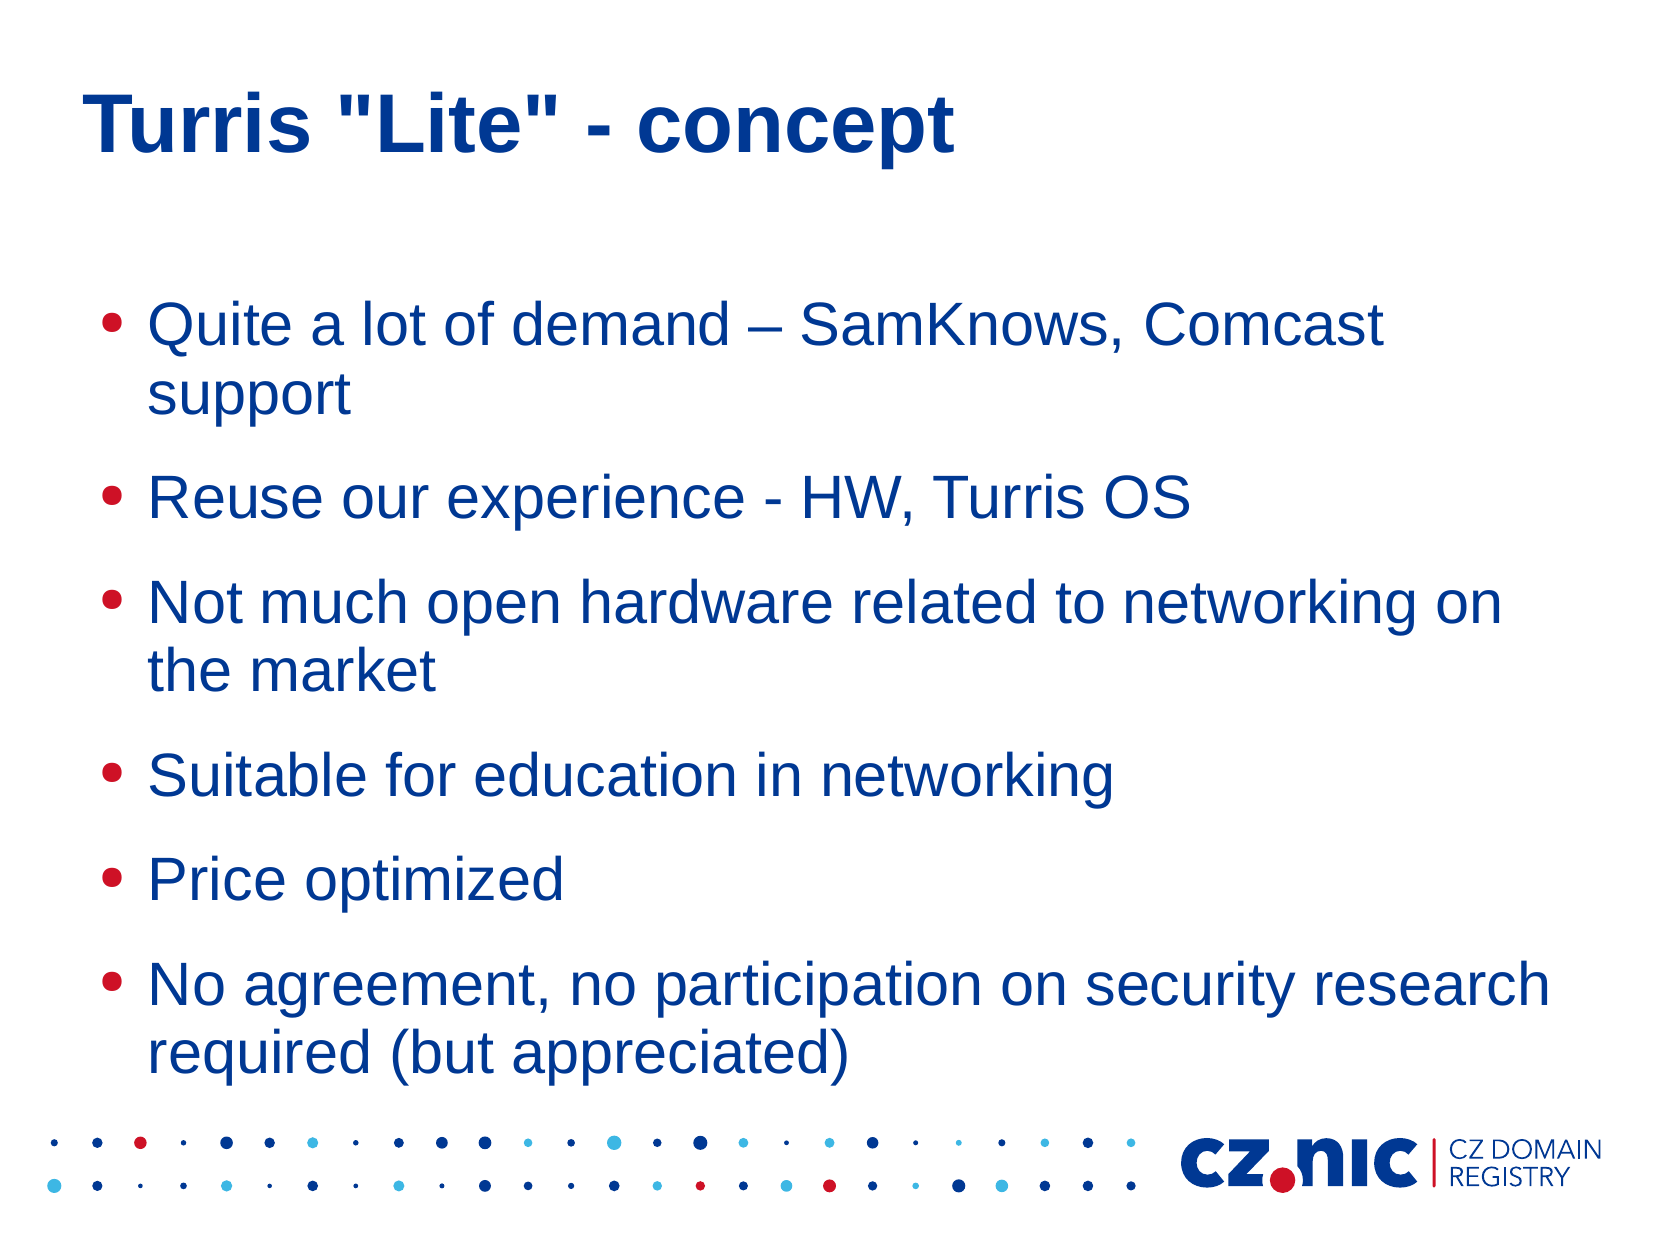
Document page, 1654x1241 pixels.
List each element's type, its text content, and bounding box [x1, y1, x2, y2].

title Turris "Lite" - concept [82, 70, 1571, 178]
list Quite a lot of demand – SamKnows, Comcast support Reuse our experience - HW, Turris OS Not much open hardware related to networking on the market Suitable for education in networking Price optimized No agreement, no participation on security research required (but appreciated) [82, 290, 1571, 1087]
